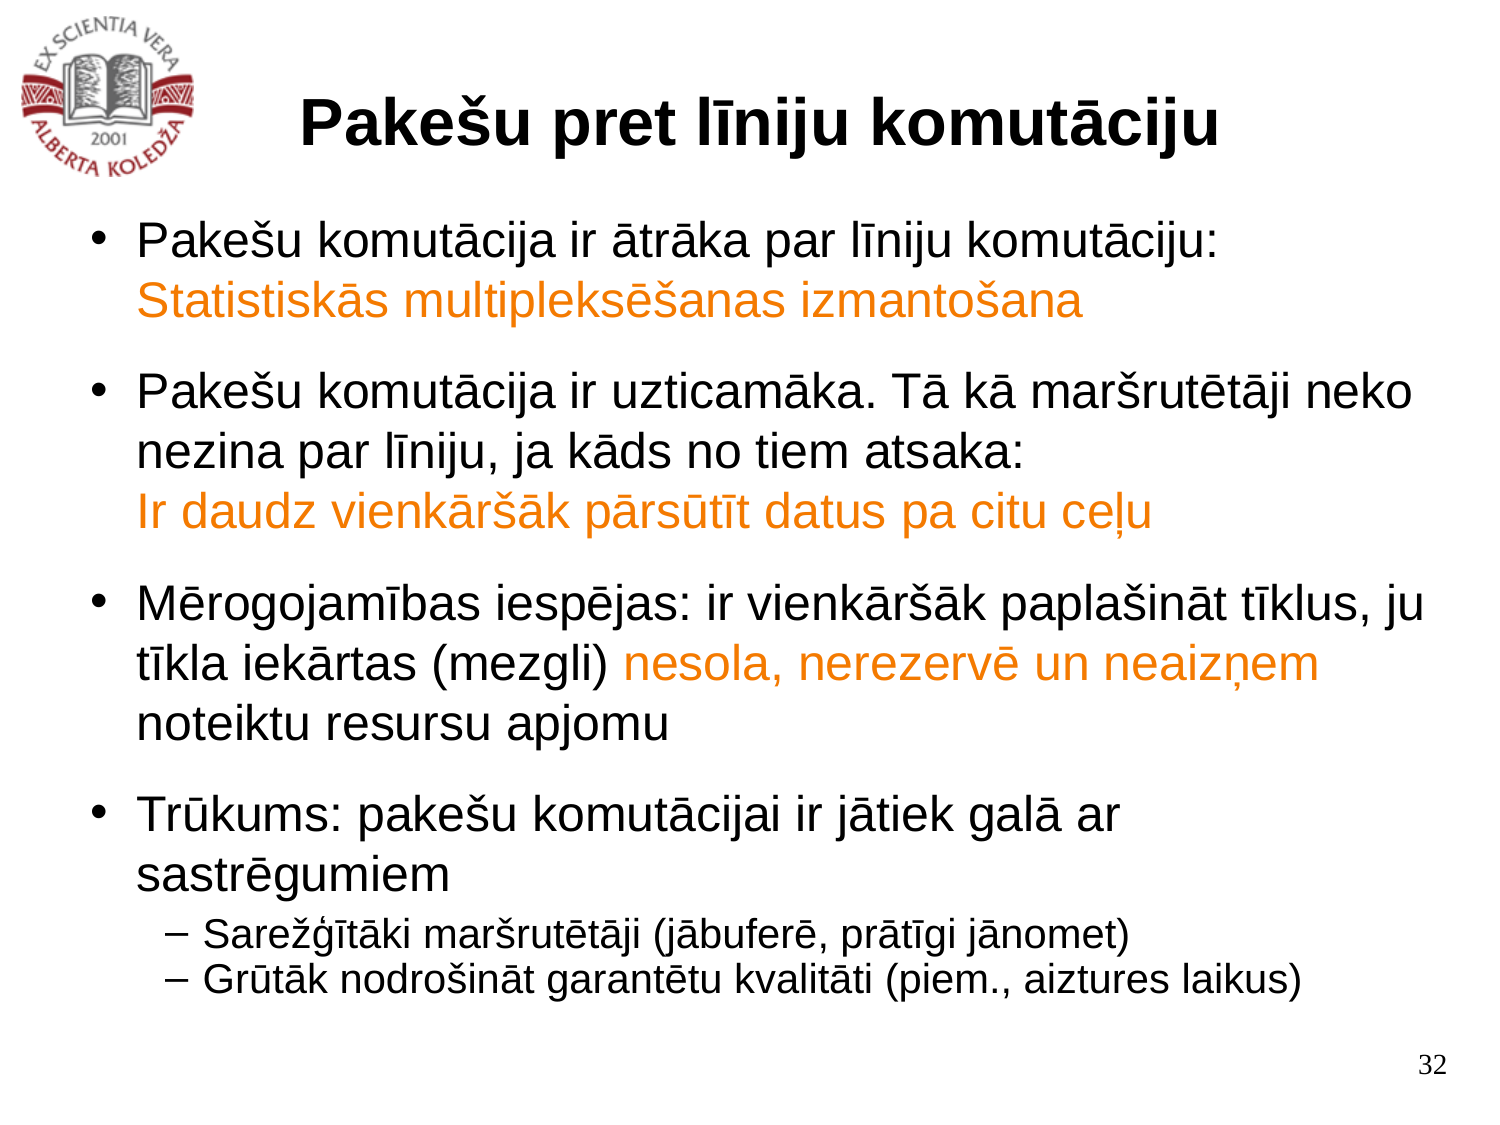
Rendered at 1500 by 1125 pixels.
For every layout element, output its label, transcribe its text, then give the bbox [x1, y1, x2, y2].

list Pakešu komutācija ir ātrāka par līniju komutāciju: Statistiskās multipleksēšanas izmantošana Pakešu komutācija ir uzticamāka. Tā kā maršrutētāji neko nezina par līniju, ja kāds no tiem atsaka: Ir daudz vienkāršāk pārsūtīt datus pa citu ceļu Mērogojamības iespējas: ir vienkāršāk paplašināt tīklus, ju tīkla iekārtas (mezgli) nesola, nerezervē un neaizņem noteiktu resursu apjomu Trūkums: pakešu komutācijai ir jātiek galā ar sastrēgumiem Sarežģītāki maršrutētāji (jābuferē, prātīgi jānomet) Grūtāk nodrošināt garantētu kvalitāti (piem., aiztures laikus) [74, 200, 1463, 1101]
picture [21, 16, 194, 177]
title Pakešu pret līniju komutāciju [99, 50, 1399, 188]
